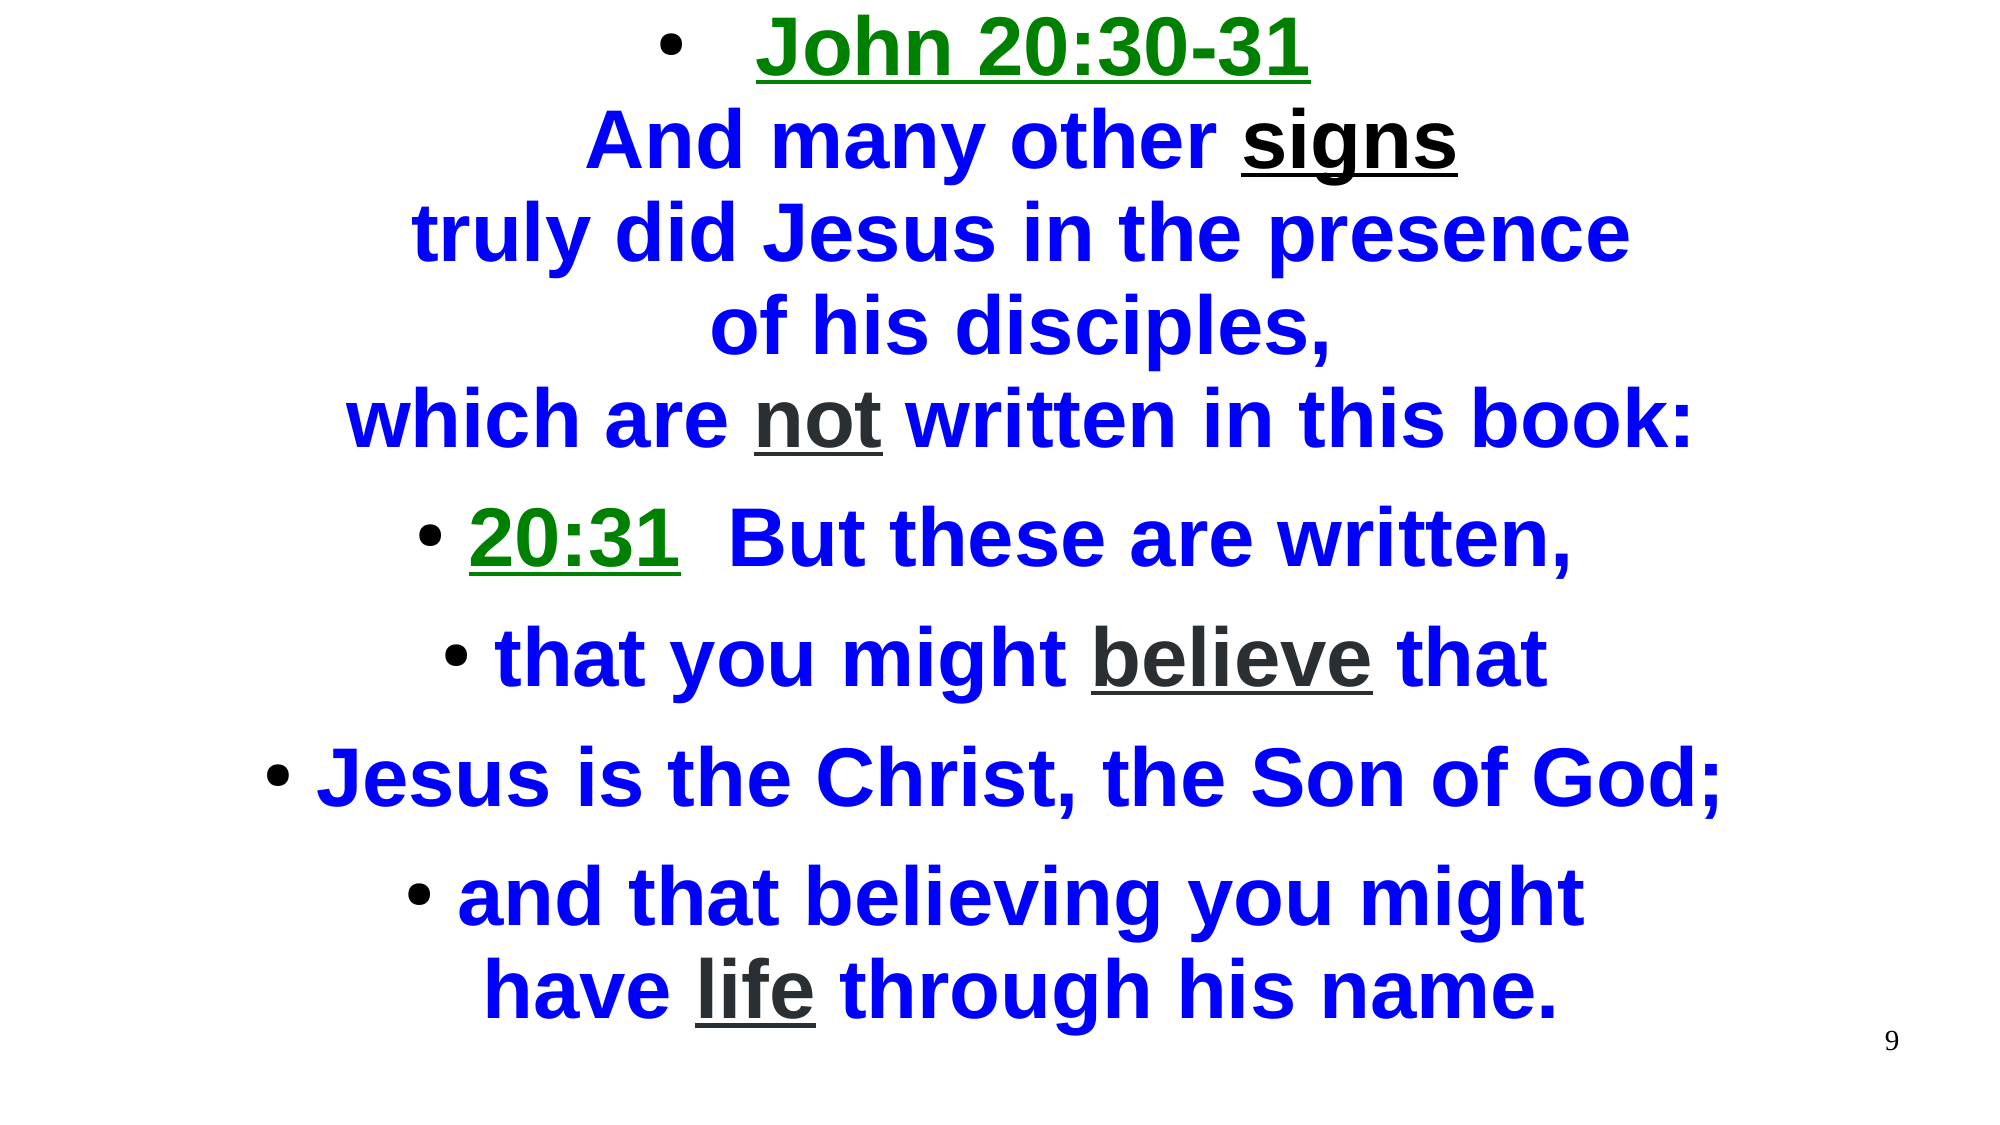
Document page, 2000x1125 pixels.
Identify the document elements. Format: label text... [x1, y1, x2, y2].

list John 20:30-31 And many other signs truly did Jesus in the presence of his disciples, which are not written in this book: 20:31 But these are written, that you might believe that Jesus is the Christ, the Son of God; and that believing you might have life through his name. [0, 0, 1996, 1123]
